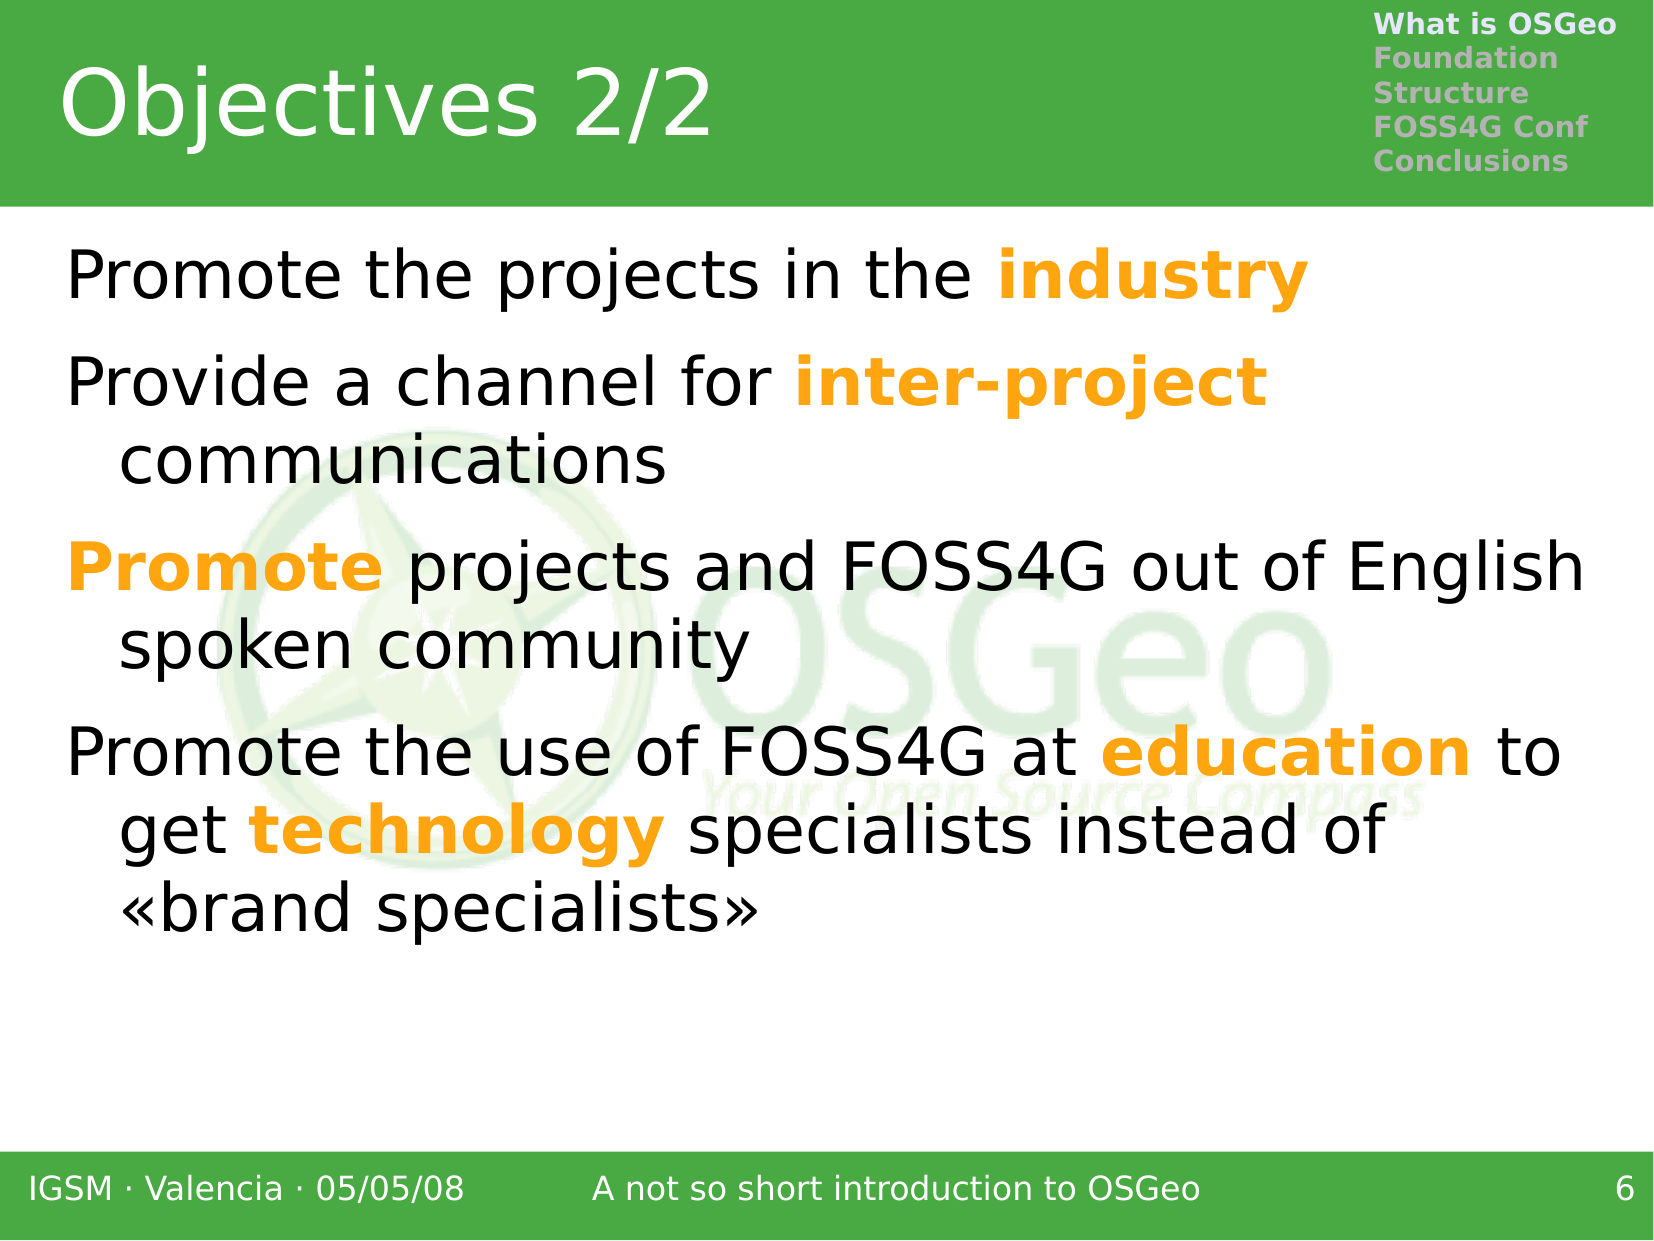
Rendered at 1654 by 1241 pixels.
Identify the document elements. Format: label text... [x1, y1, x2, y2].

text_box What is OSGeo Foundation Structure FOSS4G Conf Conclusions [1358, 0, 1654, 207]
title Objectives 2/2 [59, 36, 1358, 170]
list Promote the projects in the industry Provide a channel for inter-project communications Promote projects and FOSS4G out of English spoken community Promote the use of FOSS4G at education to get technology specialists instead of «brand specialists» [47, 236, 1595, 1108]
